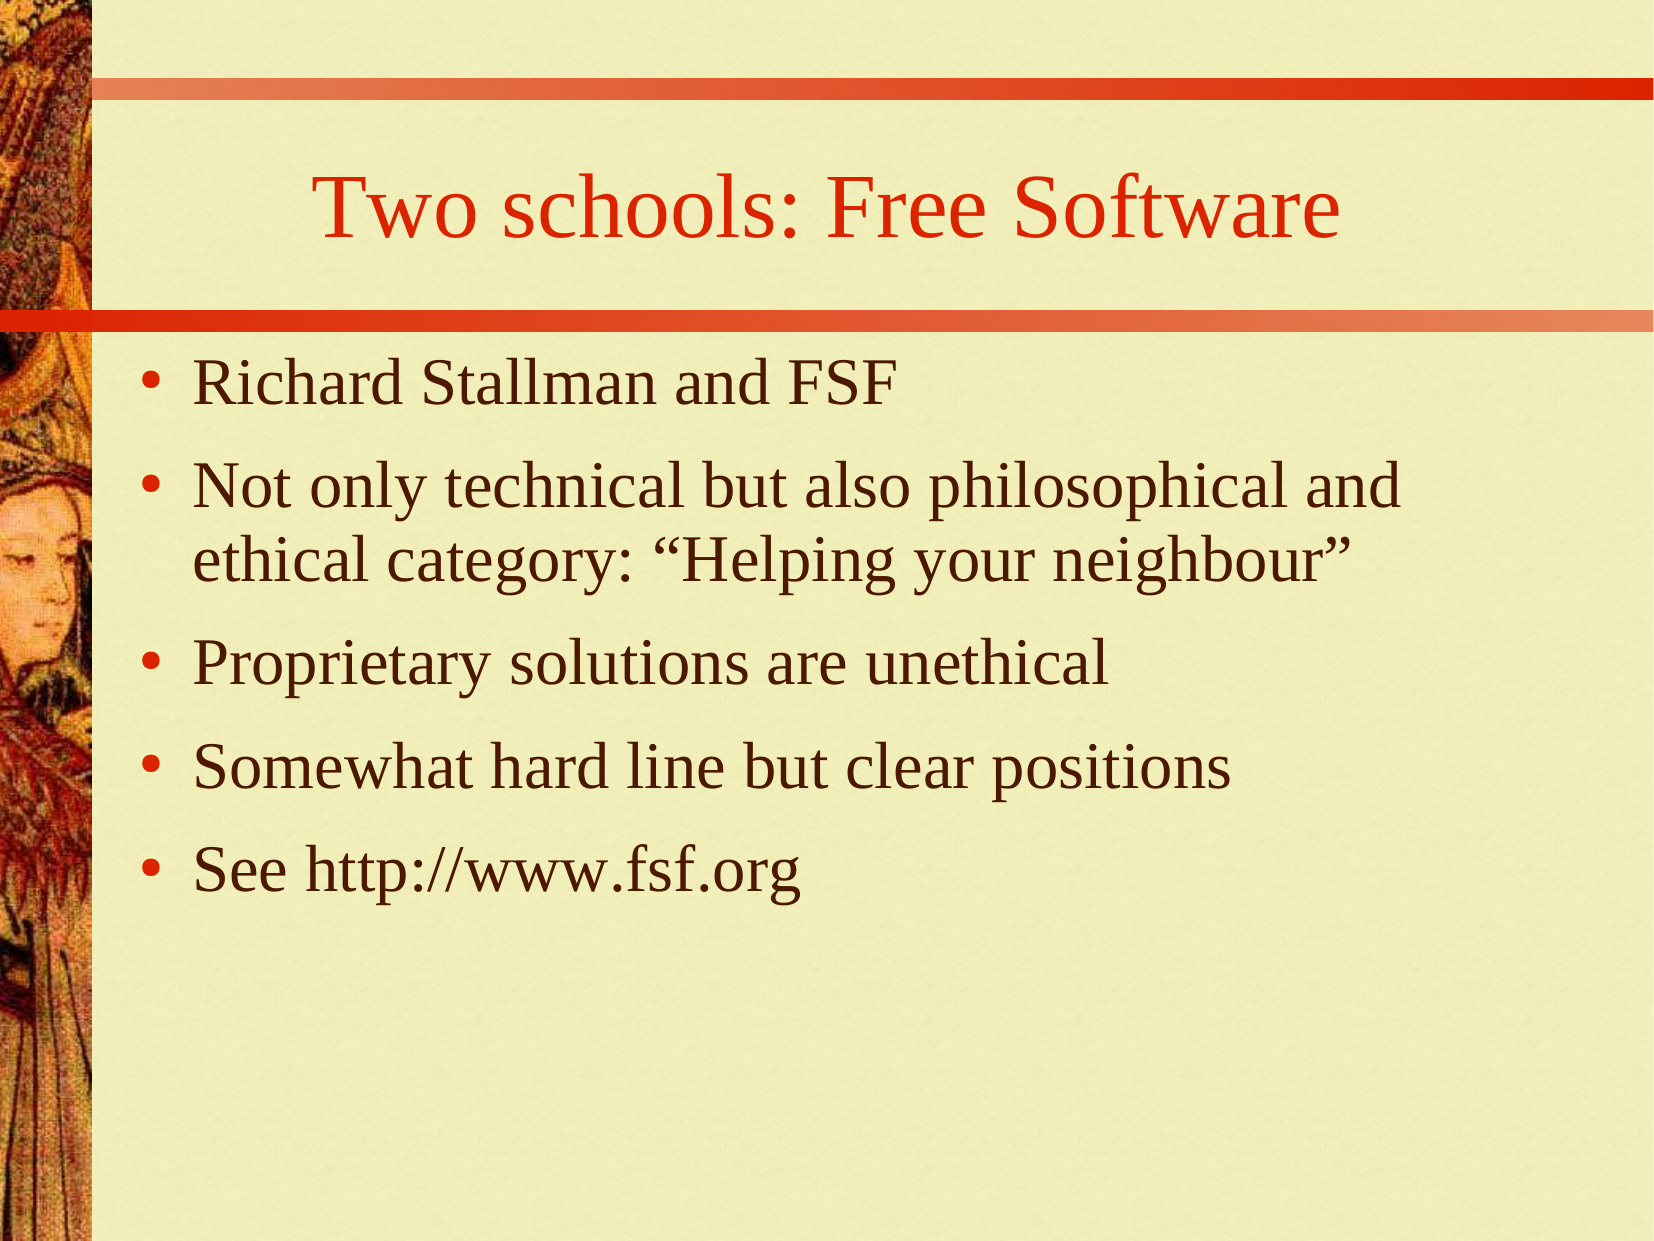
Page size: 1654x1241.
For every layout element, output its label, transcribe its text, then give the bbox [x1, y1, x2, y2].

picture [0, 332, 1654, 1241]
picture [0, 0, 1654, 310]
title Two schools: Free Software [121, 102, 1534, 311]
list Richard Stallman and FSF Not only technical but also philosophical and ethical category: “Helping your neighbour” Proprietary solutions are unethical Somewhat hard line but clear positions See http://www.fsf.org [121, 344, 1534, 1127]
